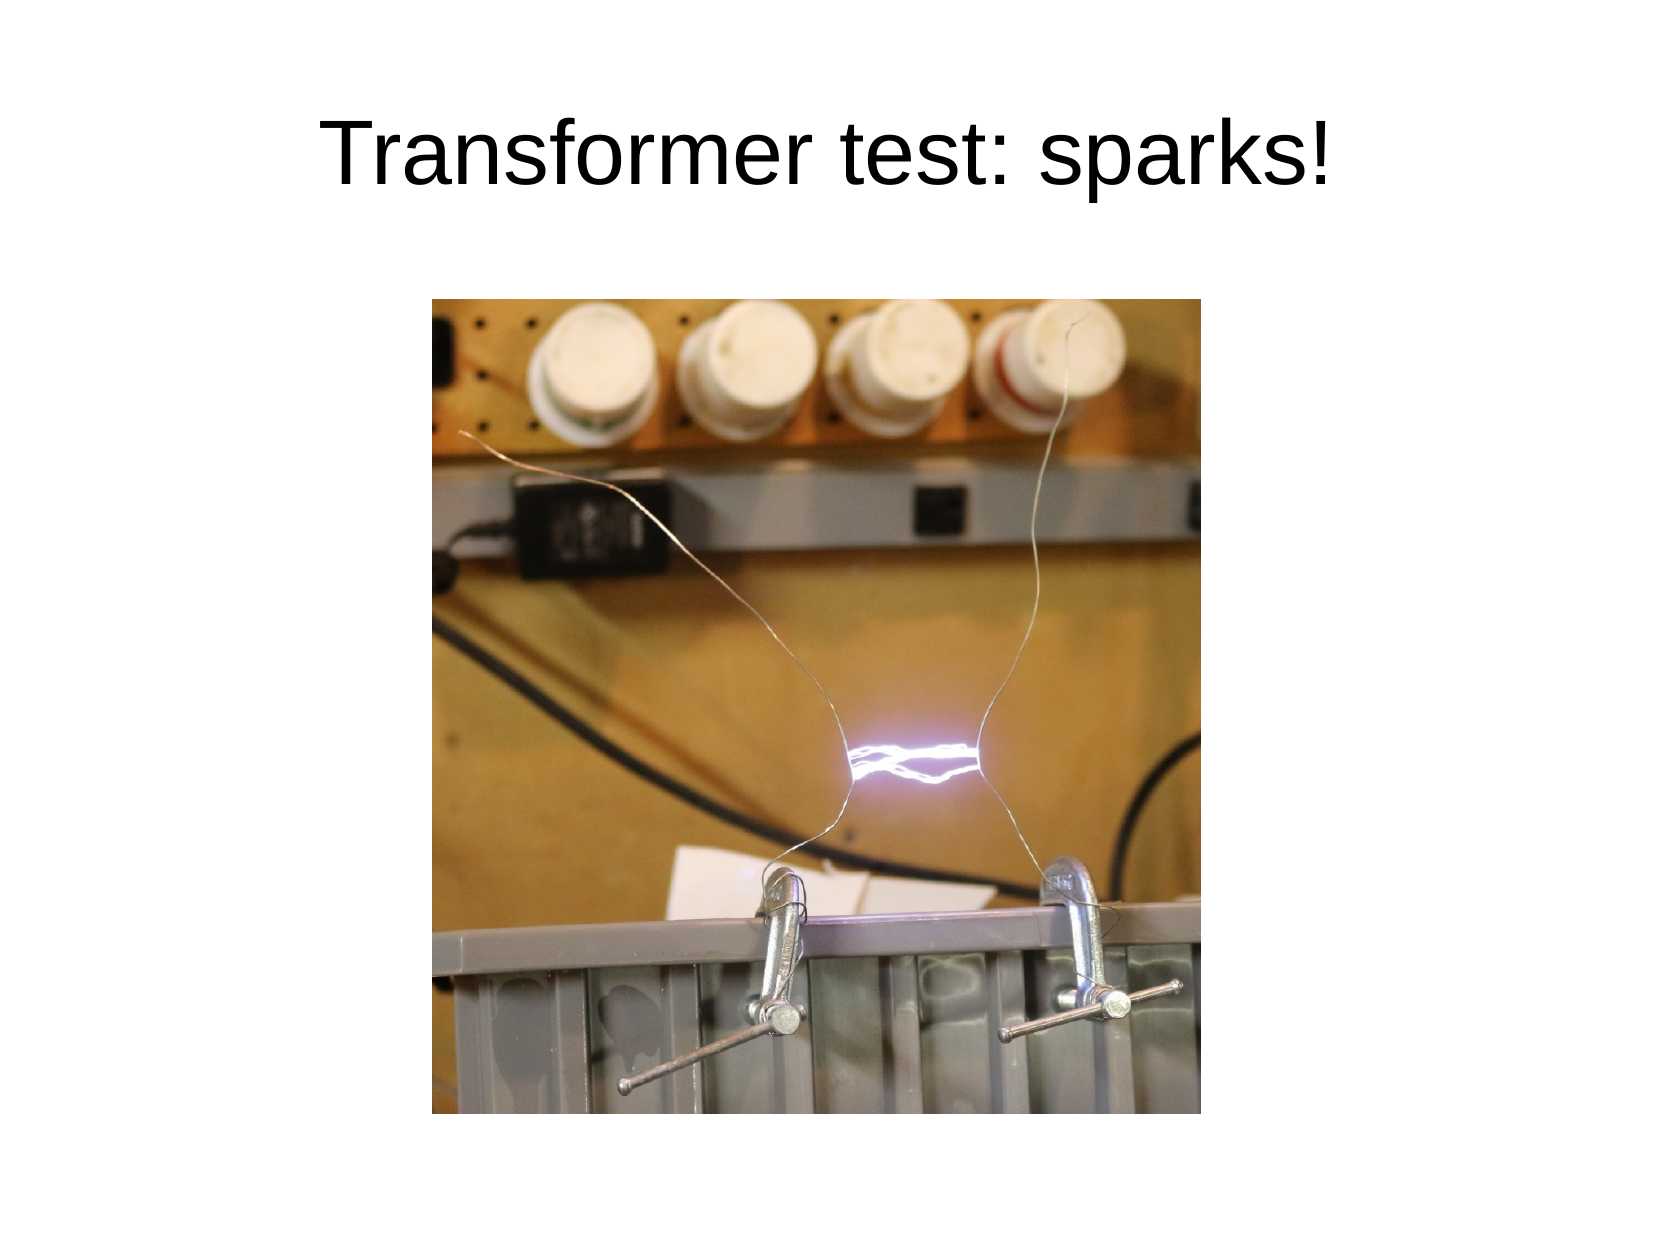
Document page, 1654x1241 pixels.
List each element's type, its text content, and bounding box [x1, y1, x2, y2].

picture [432, 299, 1201, 1114]
title Transformer test: sparks! [82, 49, 1571, 257]
